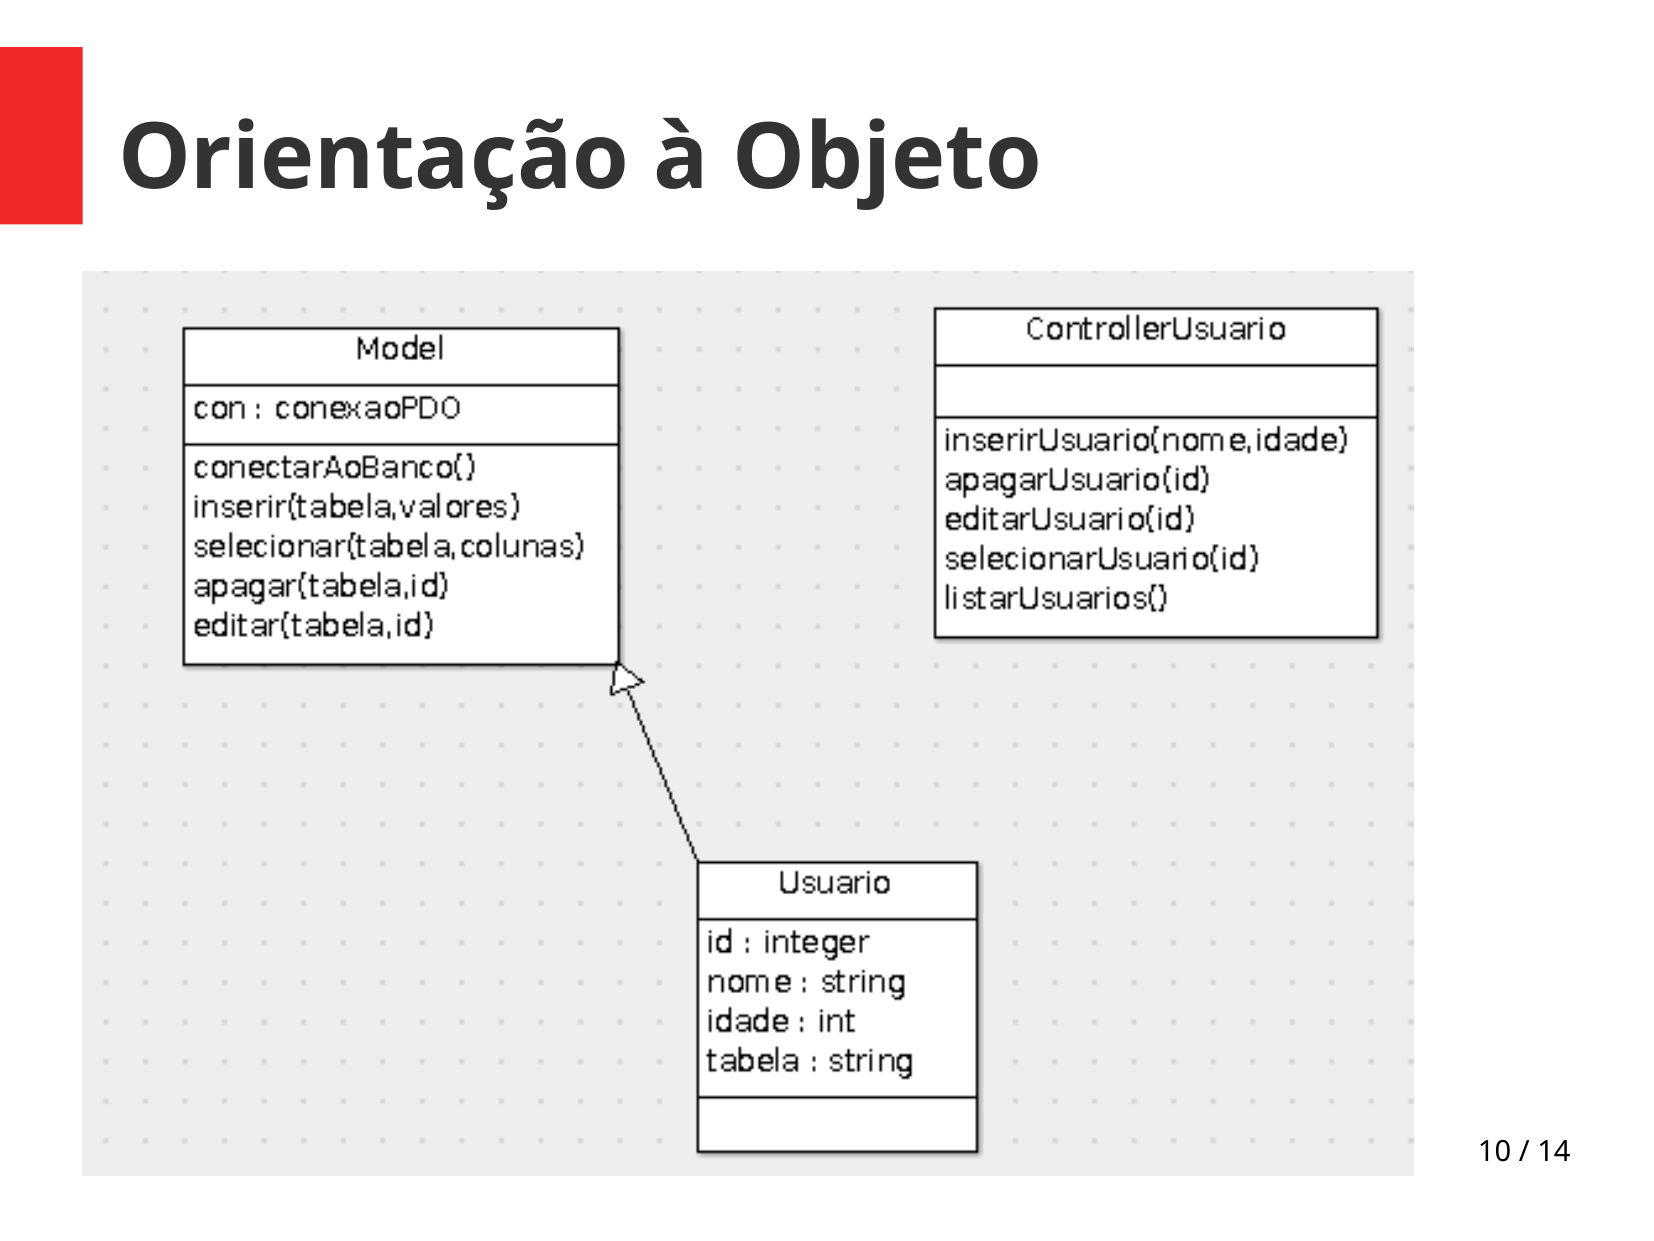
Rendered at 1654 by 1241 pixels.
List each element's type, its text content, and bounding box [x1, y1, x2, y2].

picture [82, 271, 1414, 1176]
title Orientação à Objeto [118, 49, 1571, 257]
